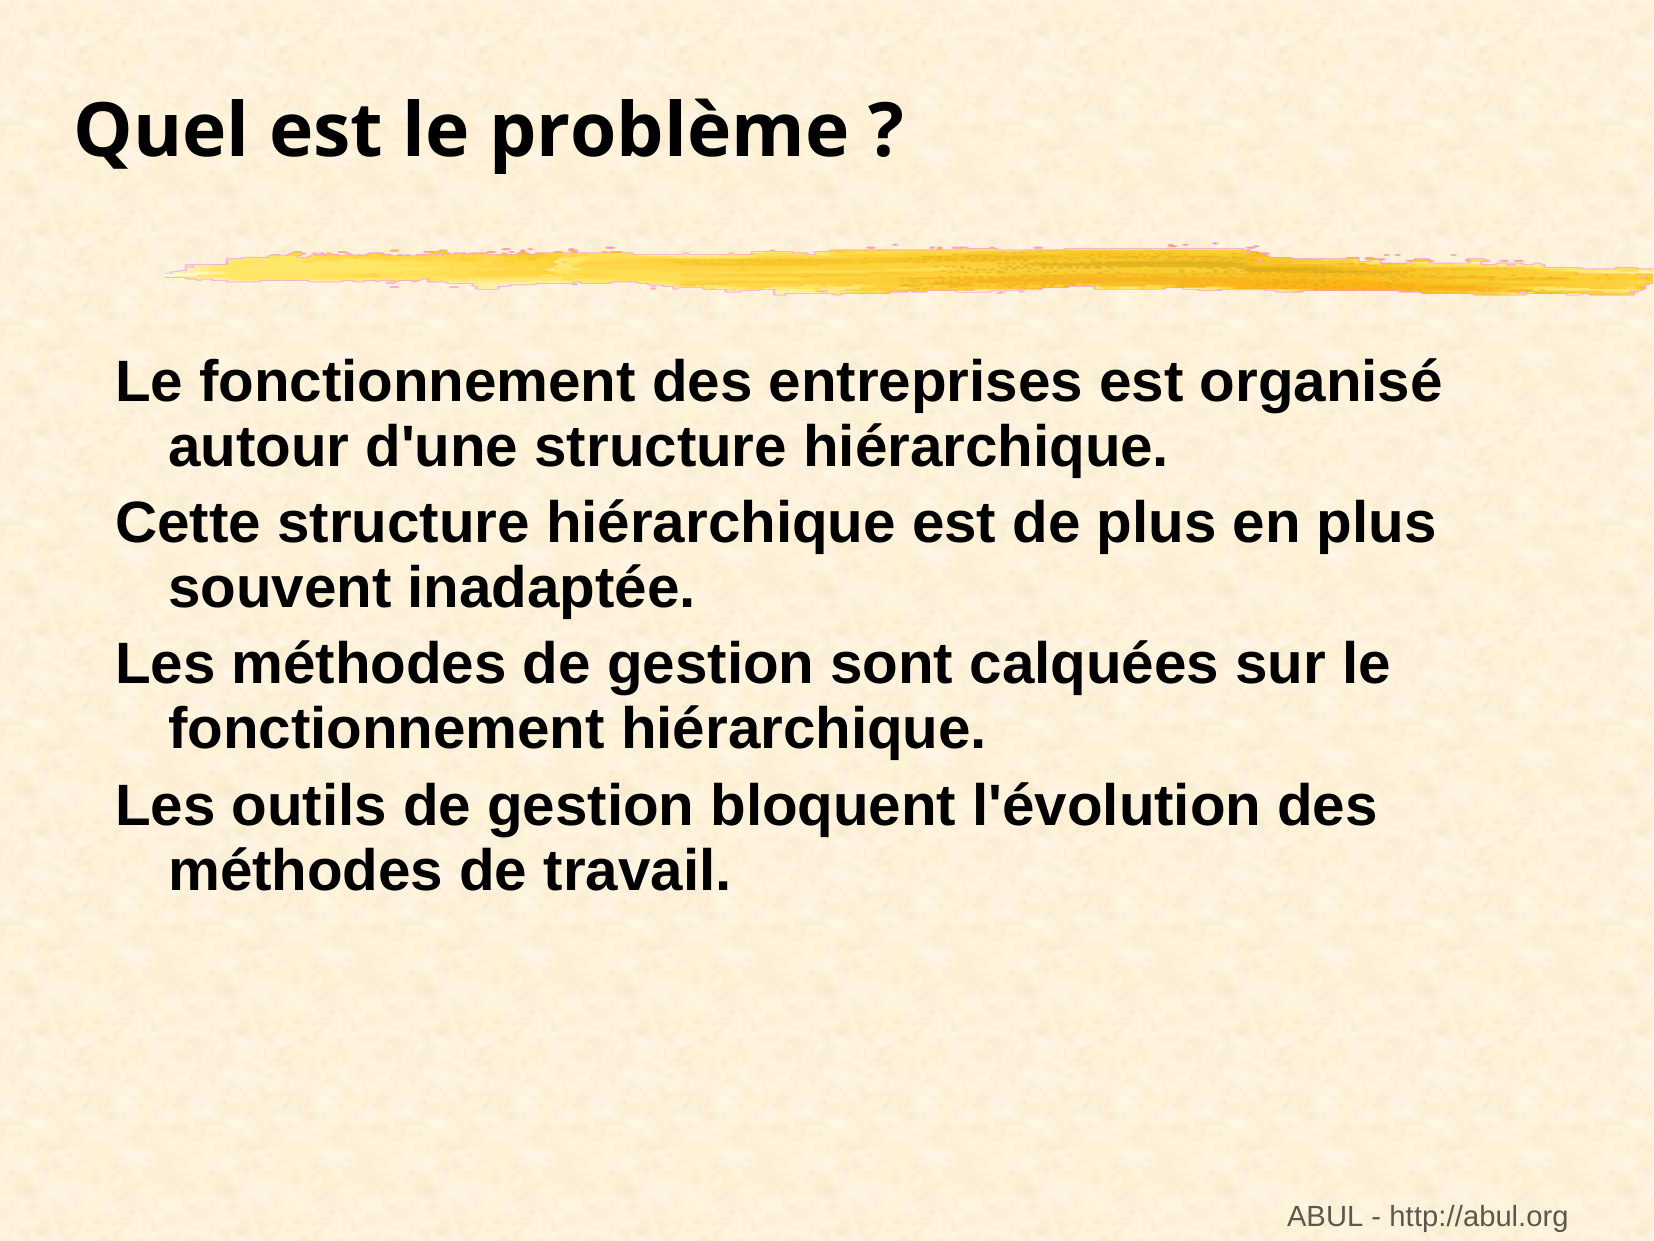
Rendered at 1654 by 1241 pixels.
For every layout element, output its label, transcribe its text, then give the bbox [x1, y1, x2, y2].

picture [0, 0, 1654, 1241]
title Quel est le problème ? [73, 2, 1479, 254]
list Le fonctionnement des entreprises est organisé autour d'une structure hiérarchique. Cette structure hiérarchique est de plus en plus souvent inadaptée. Les méthodes de gestion sont calquées sur le fonctionnement hiérarchique. Les outils de gestion bloquent l'évolution des méthodes de travail. [82, 340, 1562, 1051]
